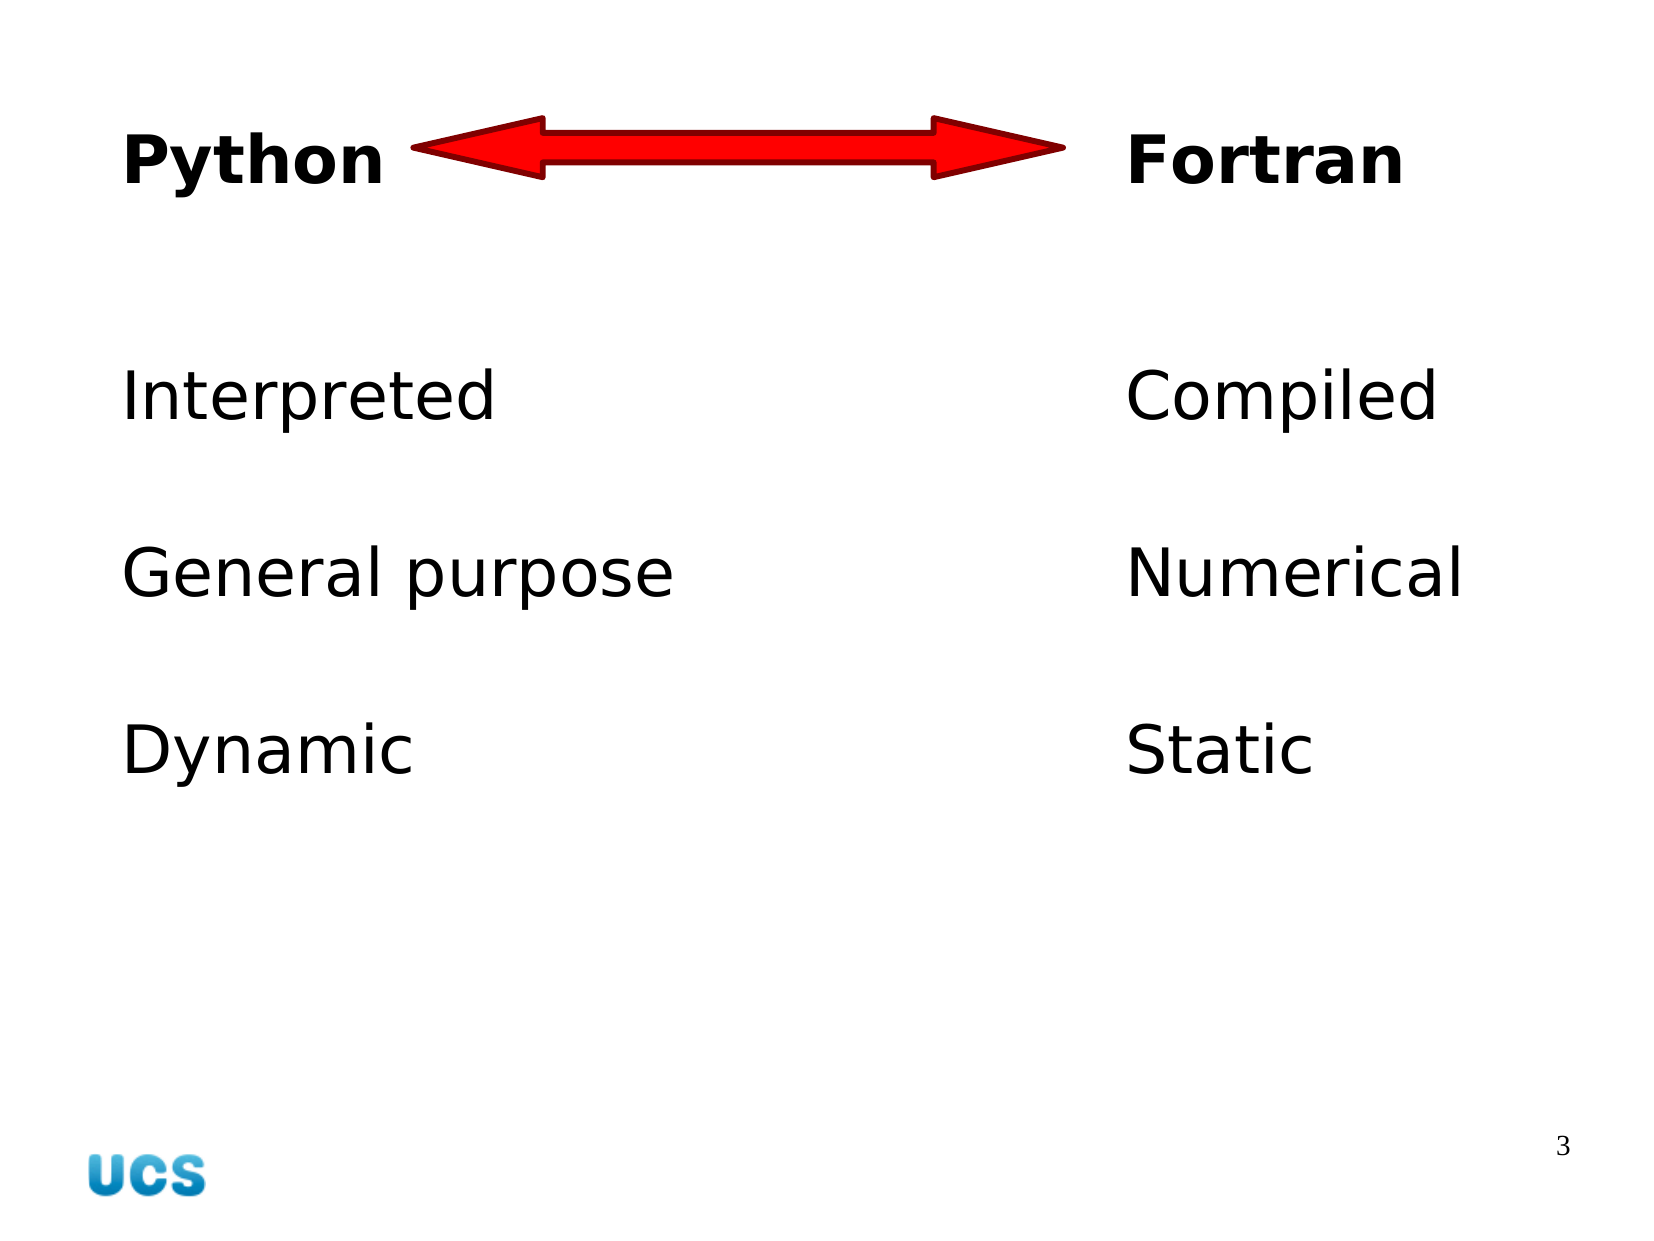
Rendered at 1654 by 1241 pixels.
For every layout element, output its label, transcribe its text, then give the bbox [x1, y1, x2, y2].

text_box Fortran [1122, 118, 1410, 202]
text_box Dynamic [118, 708, 419, 793]
text_box Static [1122, 708, 1320, 793]
text_box [413, 118, 1064, 178]
text_box General purpose [118, 531, 680, 616]
text_box Interpreted [118, 354, 502, 439]
picture [88, 1153, 206, 1198]
text_box Compiled [1122, 354, 1443, 439]
text_box Python [118, 118, 390, 202]
text_box Numerical [1122, 531, 1469, 616]
